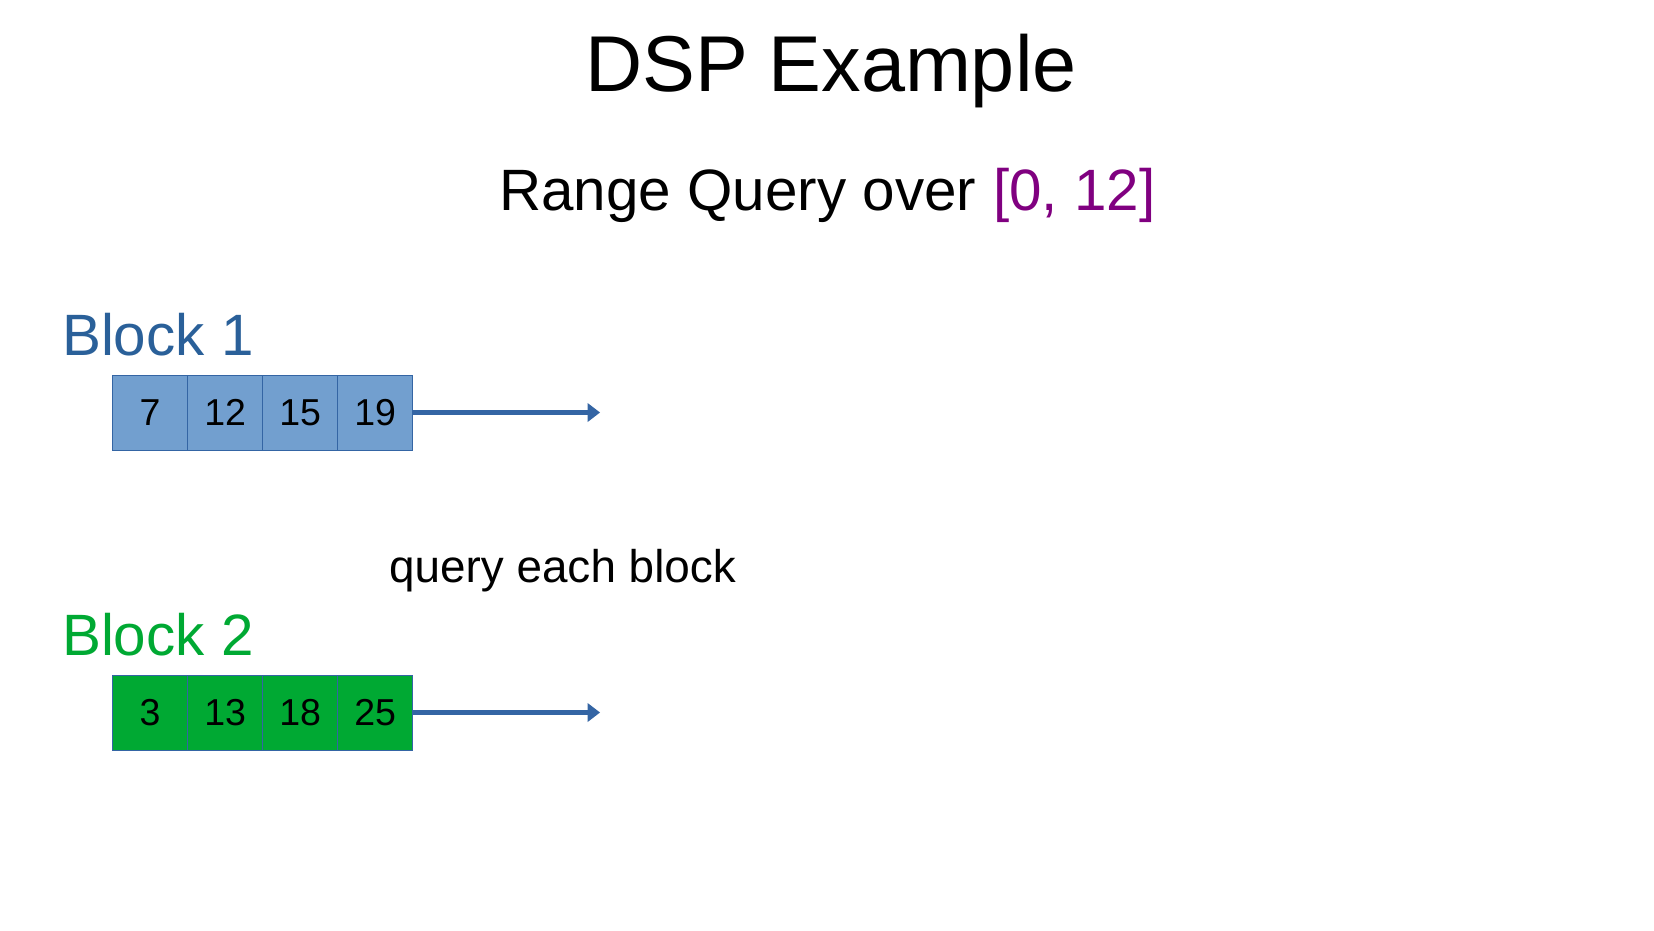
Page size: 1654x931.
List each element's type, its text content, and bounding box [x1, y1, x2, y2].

title DSP Example [86, 0, 1576, 142]
text_box 19 [338, 375, 413, 451]
text_box Block 1 [47, 295, 269, 376]
text_box 18 [263, 675, 338, 751]
text_box 3 [112, 676, 187, 751]
text_box 7 [112, 376, 188, 451]
text_box 25 [338, 675, 413, 751]
text_box 15 [262, 375, 338, 451]
text_box Block 2 [47, 595, 269, 676]
text_box 12 [188, 376, 262, 451]
text_box 13 [187, 676, 263, 751]
text_box query each block [374, 533, 751, 601]
text_box Range Query over [0, 12] [484, 150, 1169, 263]
